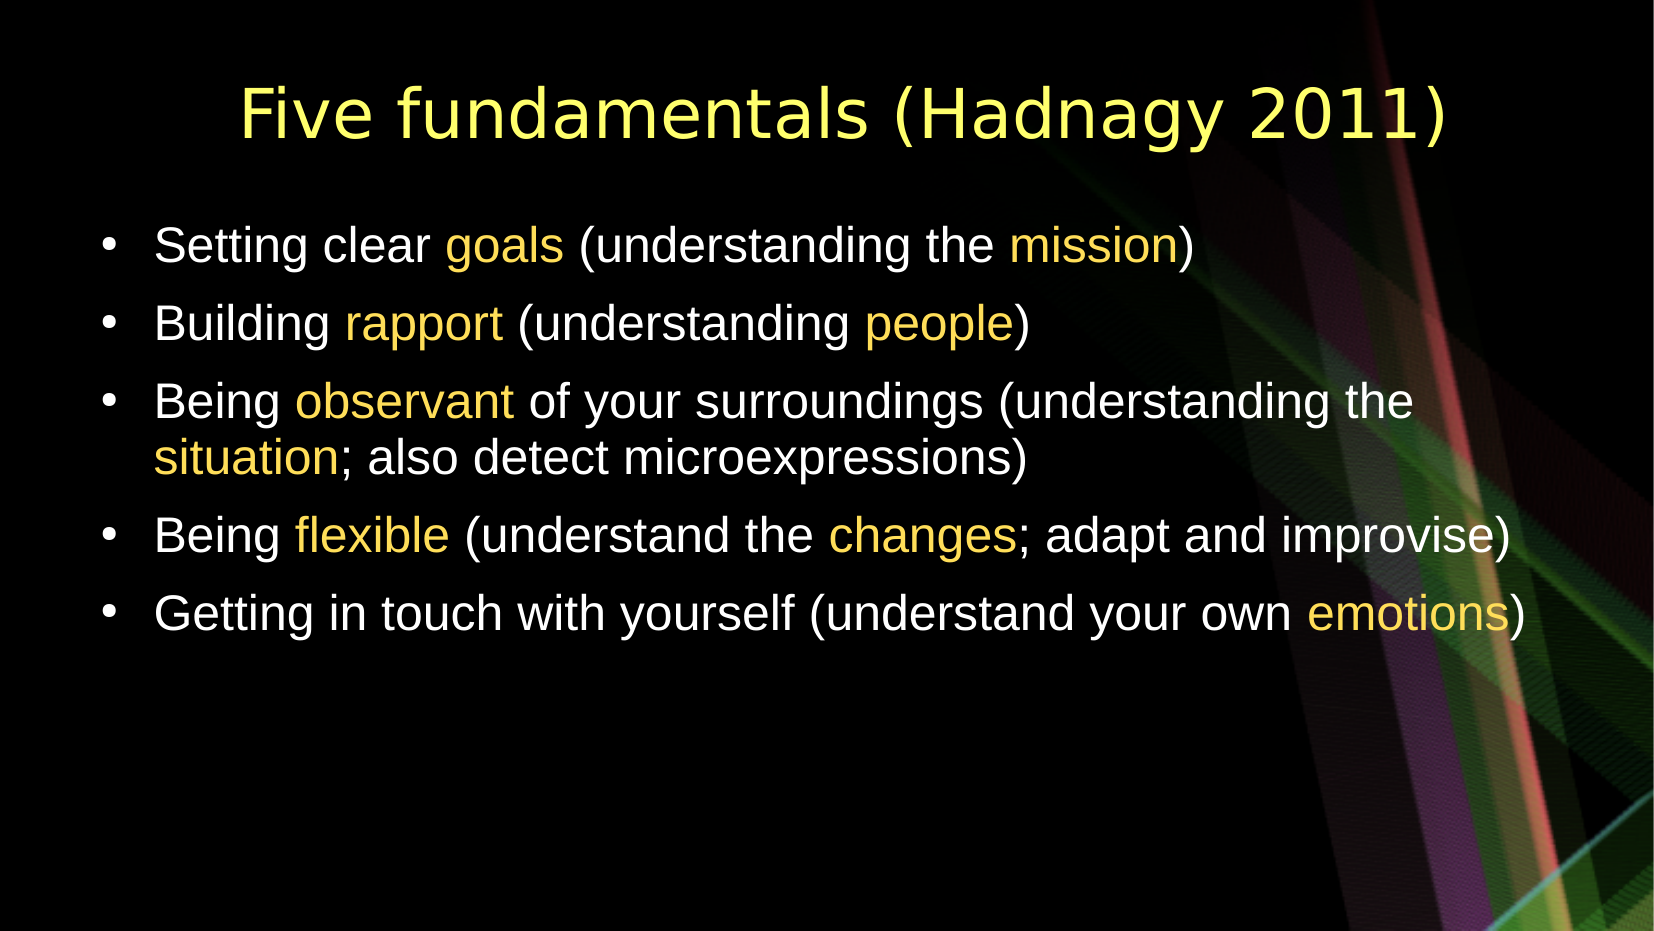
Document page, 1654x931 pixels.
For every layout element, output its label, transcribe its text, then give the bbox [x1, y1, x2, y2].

list Setting clear goals (understanding the mission) Building rapport (understanding people) Being observant of your surroundings (understanding the situation; also detect microexpressions) Being flexible (understand the changes; adapt and improvise) Getting in touch with yourself (understand your own emotions) [82, 217, 1607, 898]
title Five fundamentals (Hadnagy 2011) [82, 37, 1607, 193]
picture [0, 0, 1654, 931]
